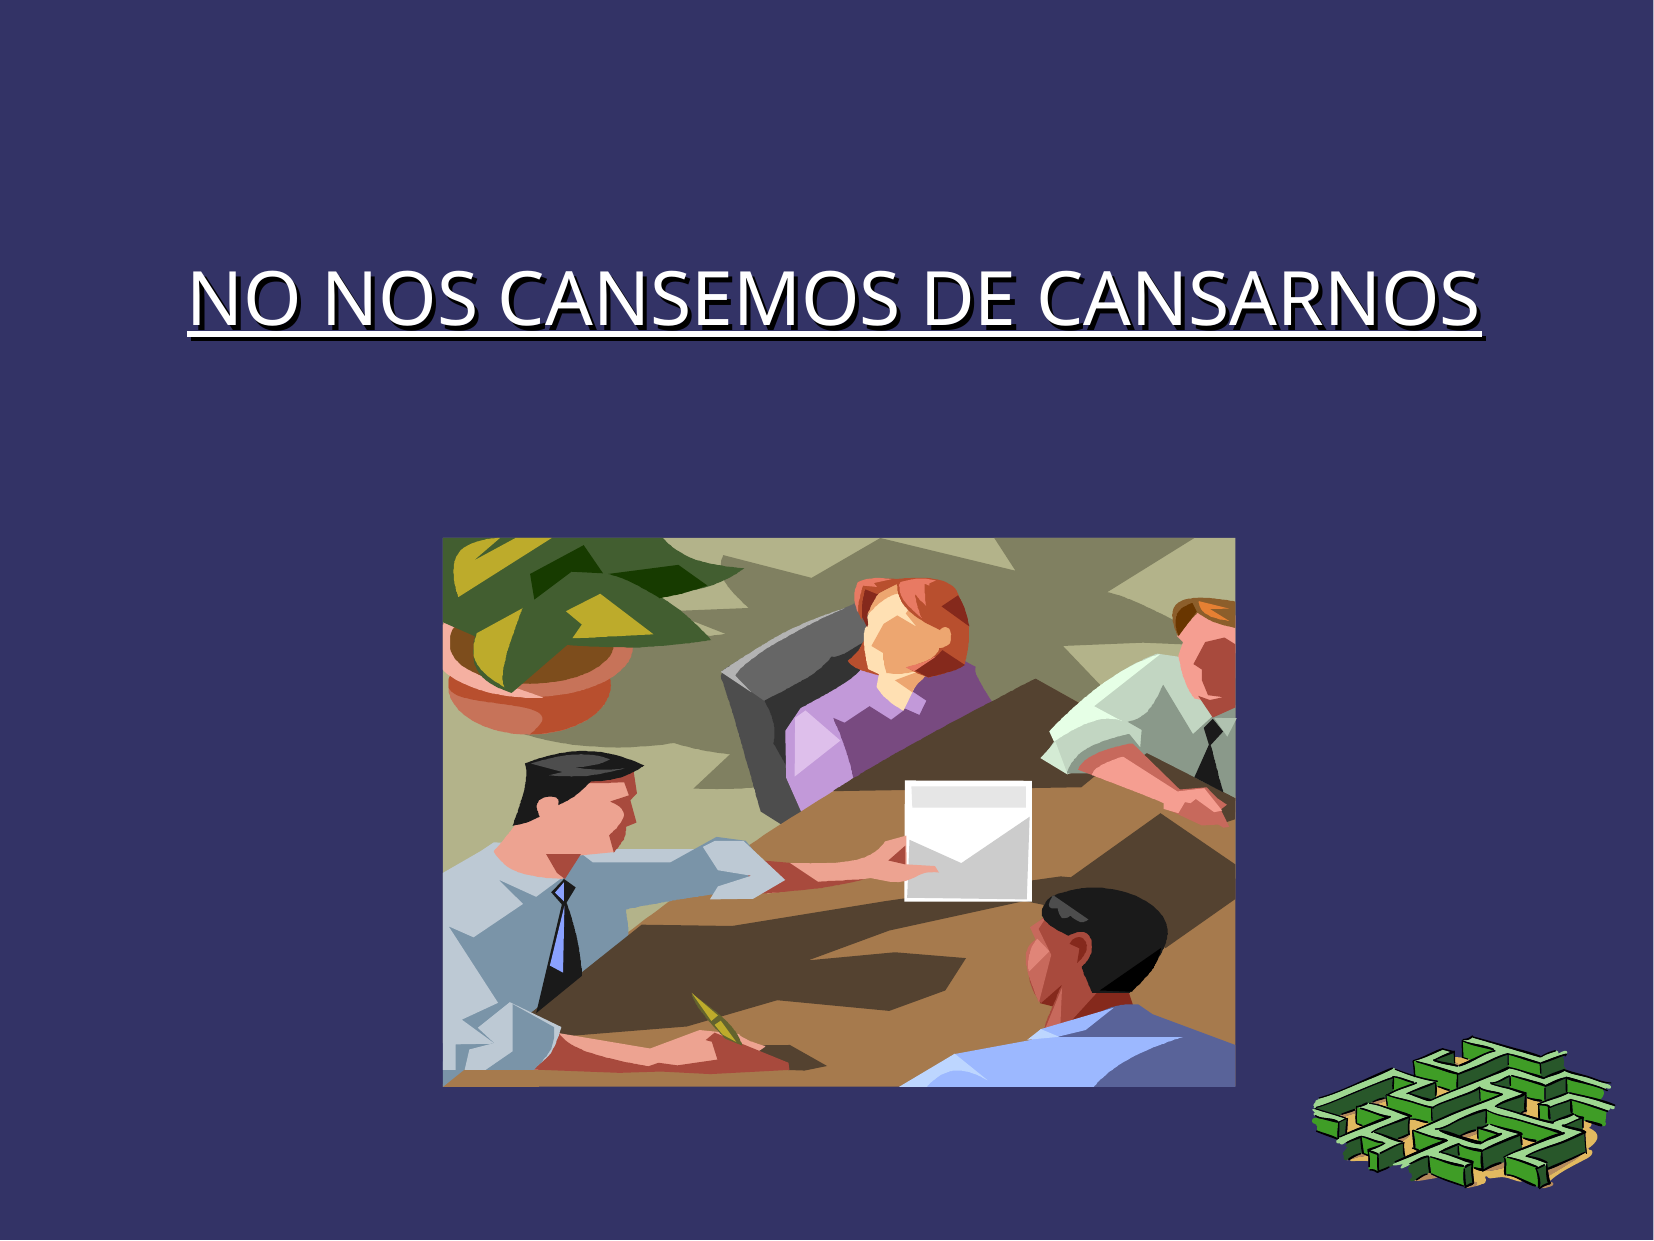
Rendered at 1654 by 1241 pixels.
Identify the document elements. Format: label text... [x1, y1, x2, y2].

list NO NOS CANSEMOS DE CANSARNOS [88, 147, 1576, 544]
picture [442, 531, 1247, 1094]
